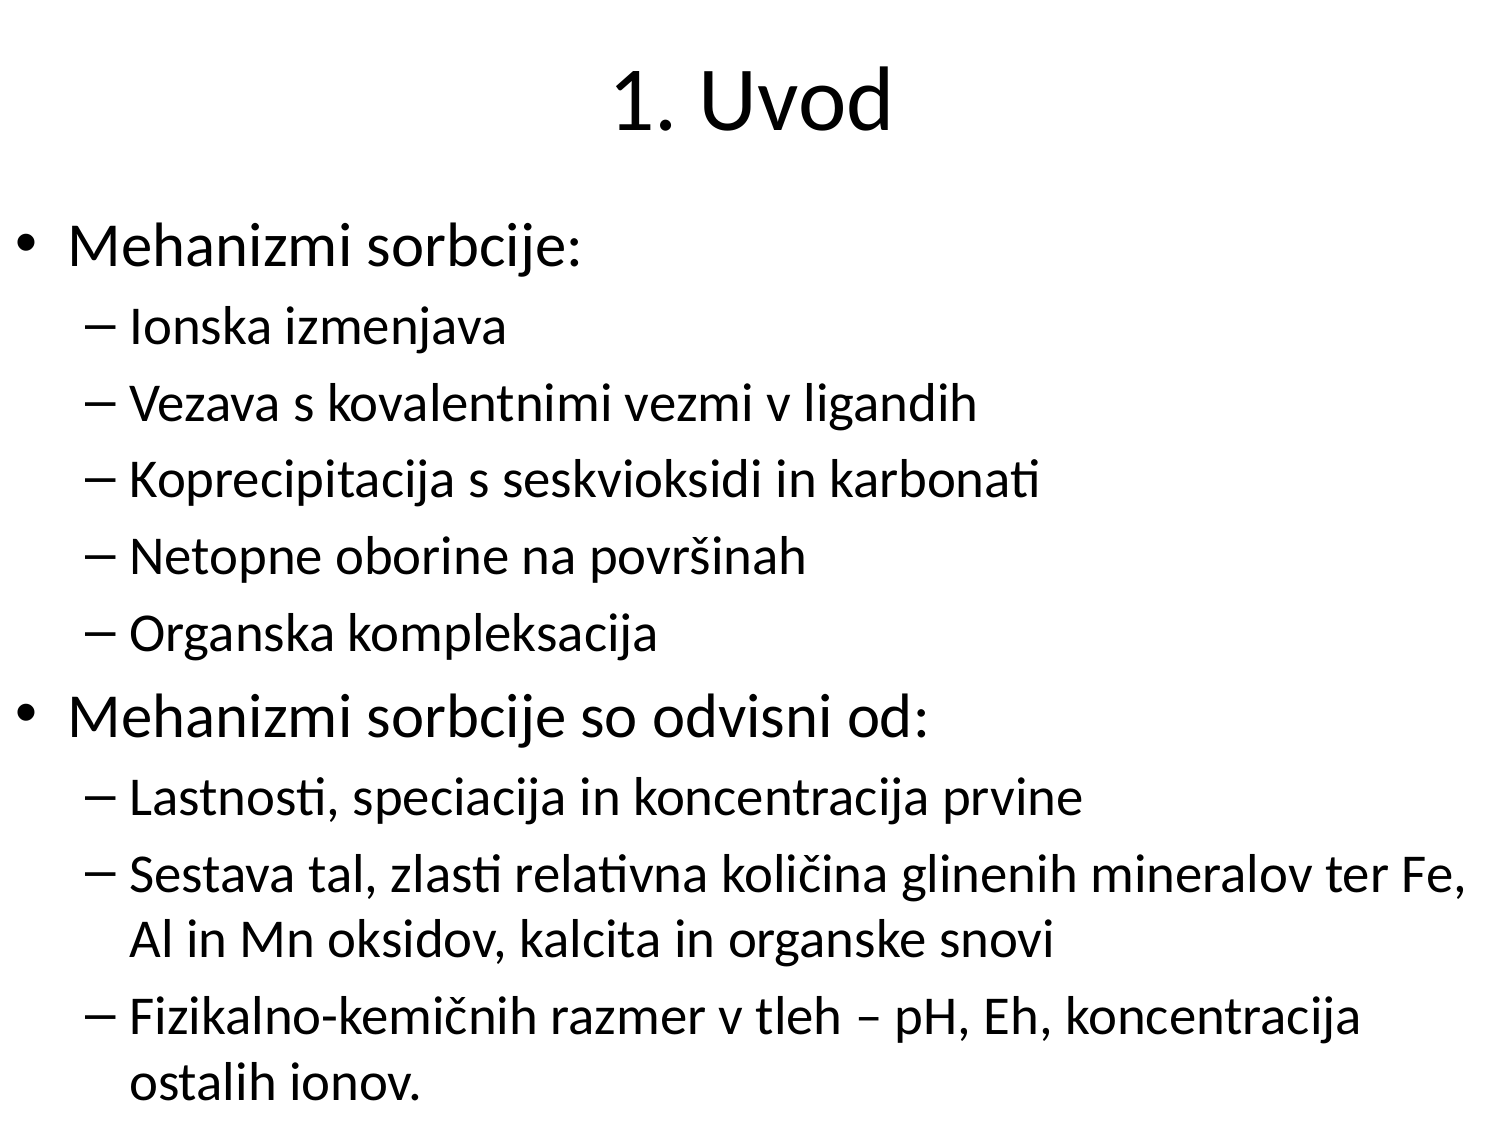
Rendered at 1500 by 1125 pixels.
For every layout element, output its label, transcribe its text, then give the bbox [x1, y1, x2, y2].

title 1. Uvod [76, 0, 1427, 188]
list Mehanizmi sorbcije: Ionska izmenjava Vezava s kovalentnimi vezmi v ligandih Koprecipitacija s seskvioksidi in karbonati Netopne oborine na površinah Organska kompleksacija Mehanizmi sorbcije so odvisni od: Lastnosti, speciacija in koncentracija prvine Sestava tal, zlasti relativna količina glinenih mineralov ter Fe, Al in Mn oksidov, kalcita in organske snovi Fizikalno-kemičnih razmer v tleh – pH, Eh, koncentracija ostalih ionov. [0, 196, 1500, 1125]
